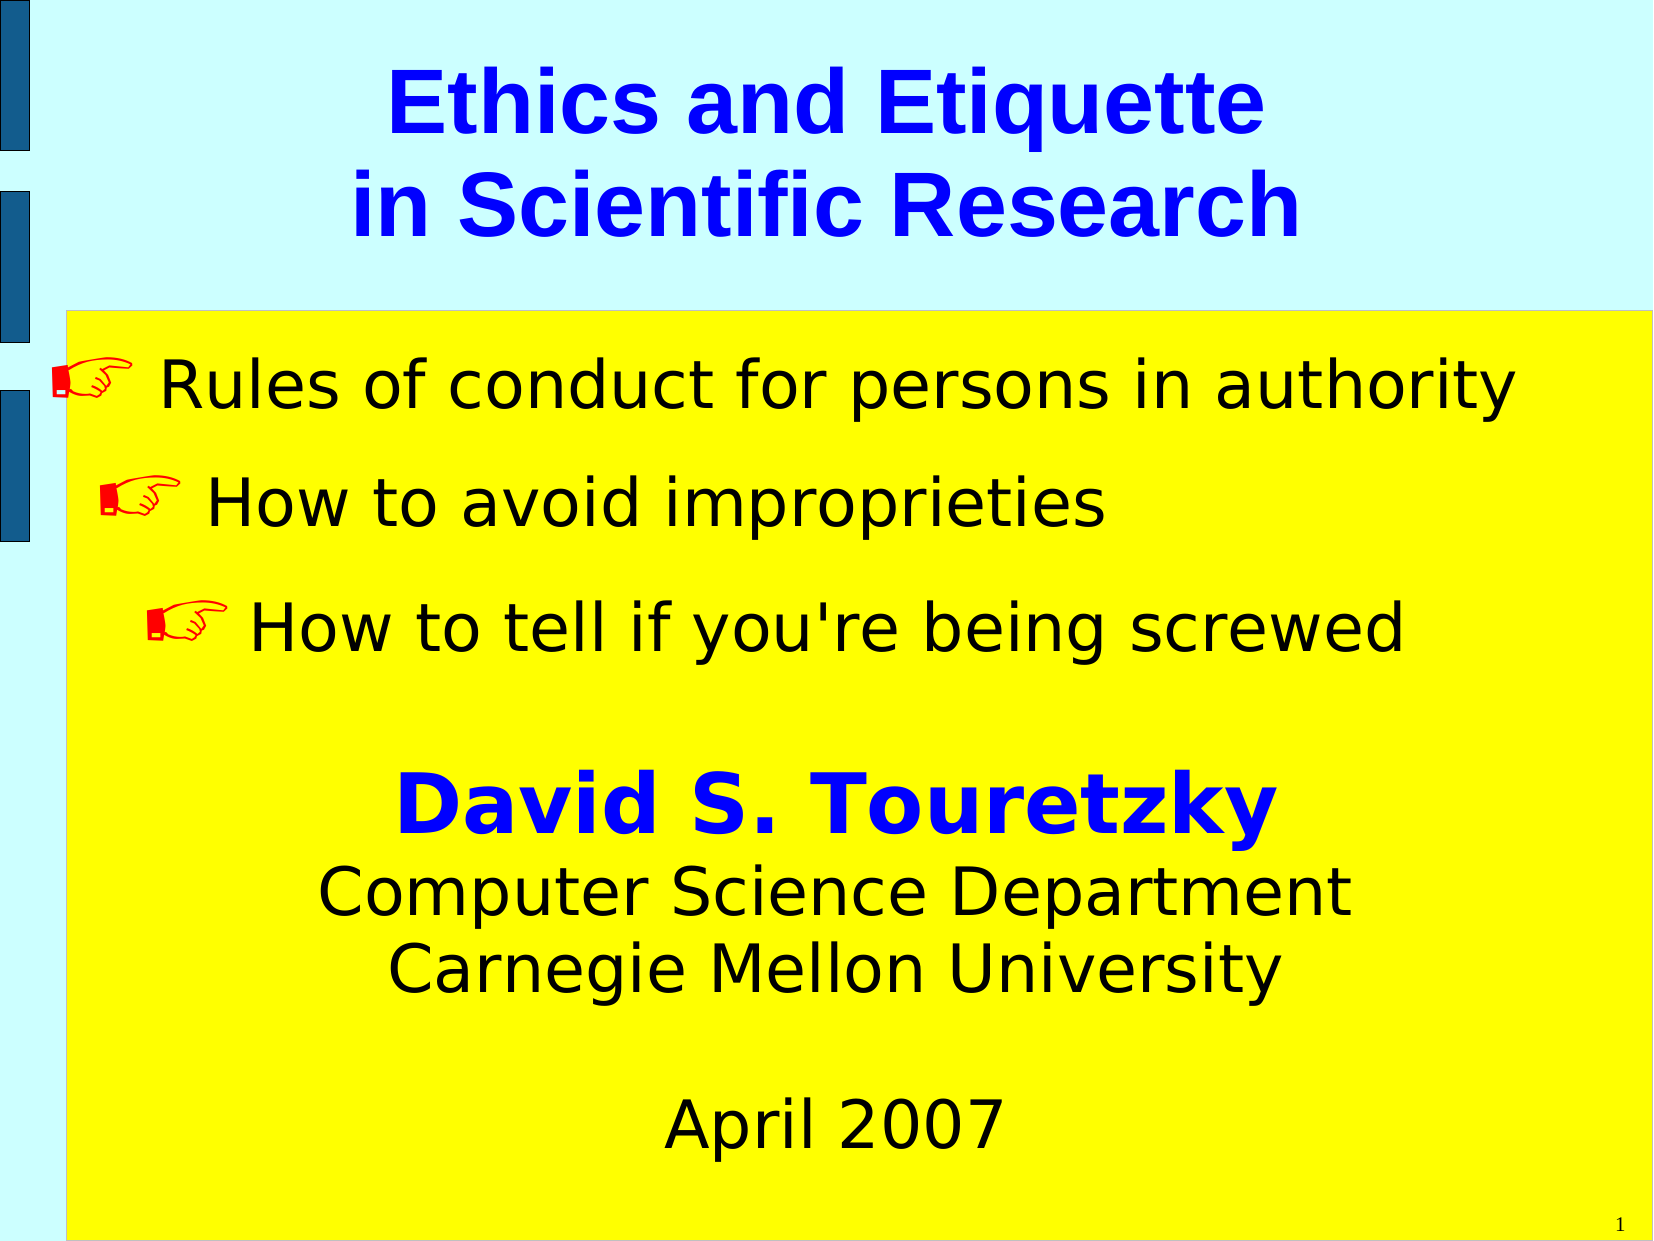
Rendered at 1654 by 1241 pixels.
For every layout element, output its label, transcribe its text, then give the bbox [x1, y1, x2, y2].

title Ethics and Etiquette in Scientific Research [121, 37, 1534, 270]
list  Rules of conduct for persons in authority  How to avoid improprieties  How to tell if you're being screwed David S. Touretzky Computer Science Department Carnegie Mellon University April 2007 [51, 344, 1604, 1127]
